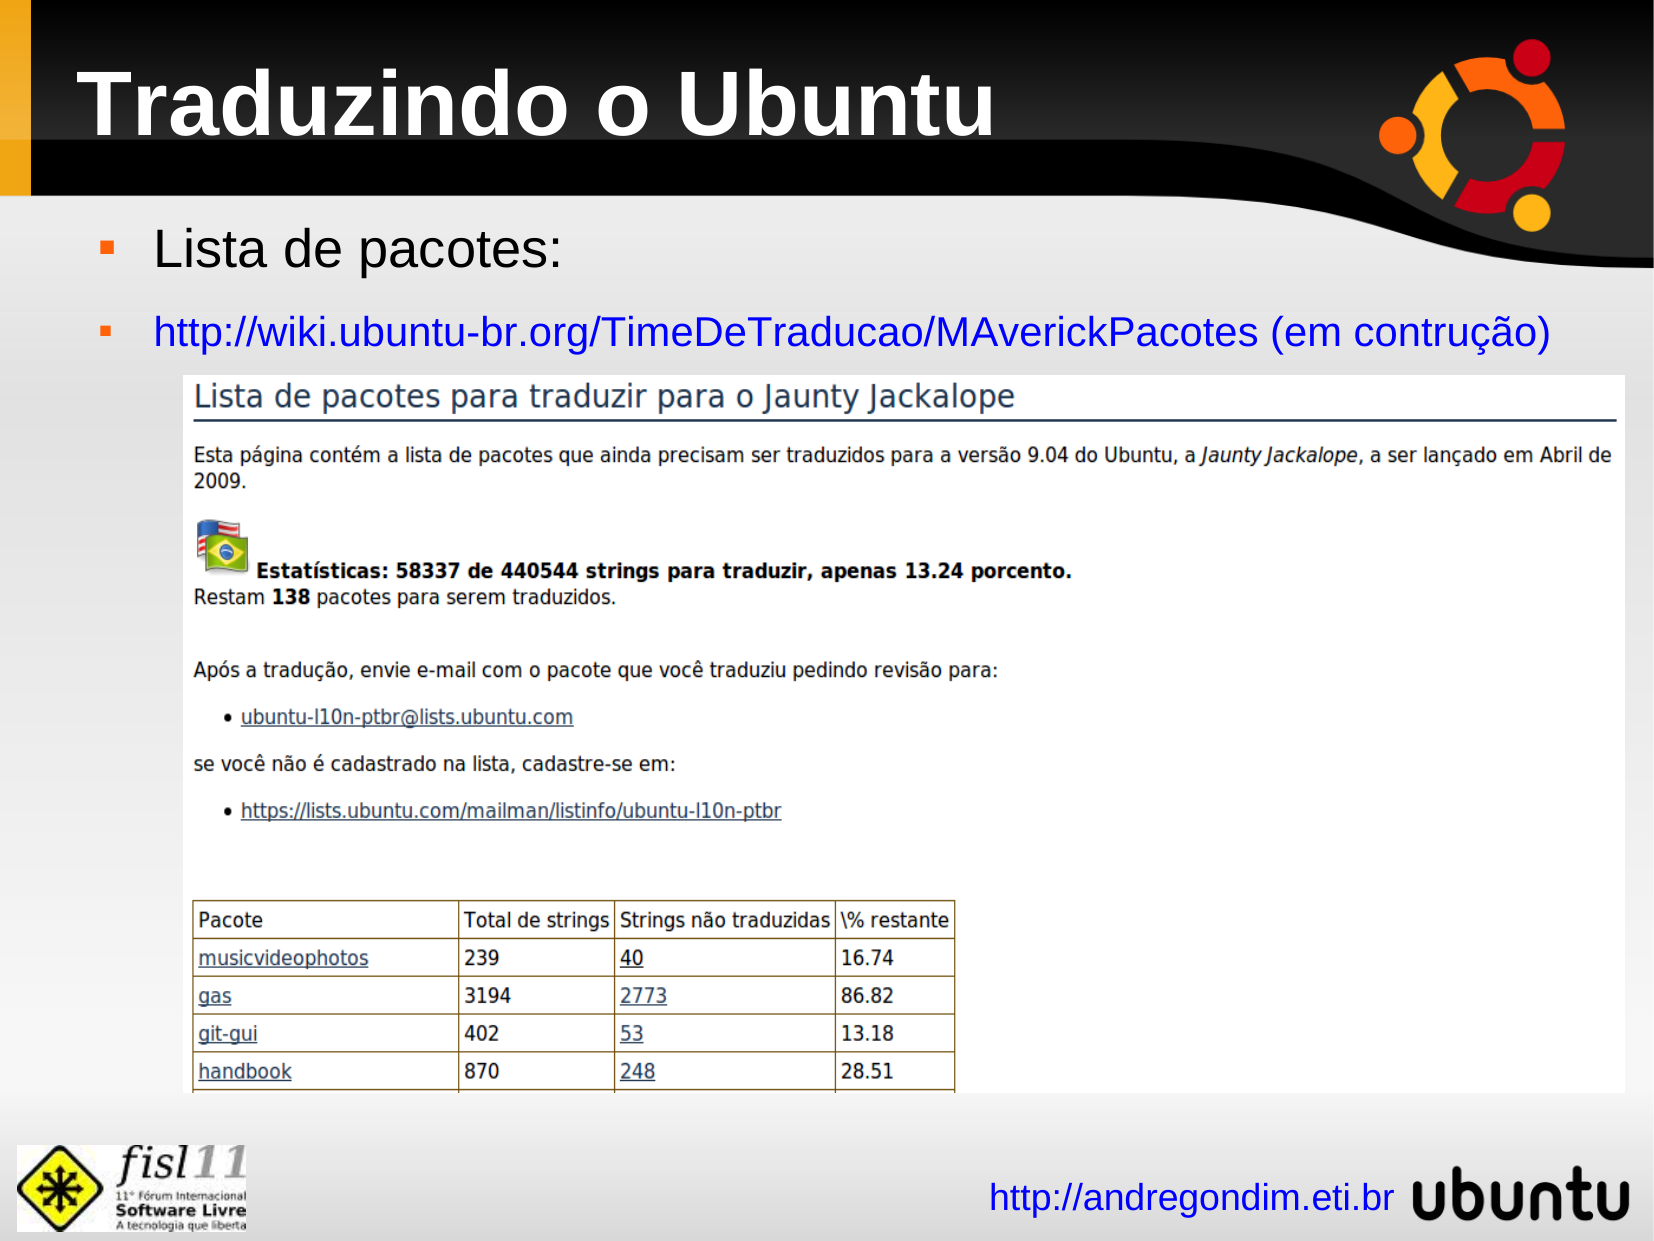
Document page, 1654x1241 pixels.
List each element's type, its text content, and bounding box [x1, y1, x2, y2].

picture [0, 0, 1654, 1241]
list Lista de pacotes: http://wiki.ubuntu-br.org/TimeDeTraducao/MAverickPacotes (em contrução) [82, 218, 1571, 401]
title Traduzindo o Ubuntu [76, 0, 1565, 208]
